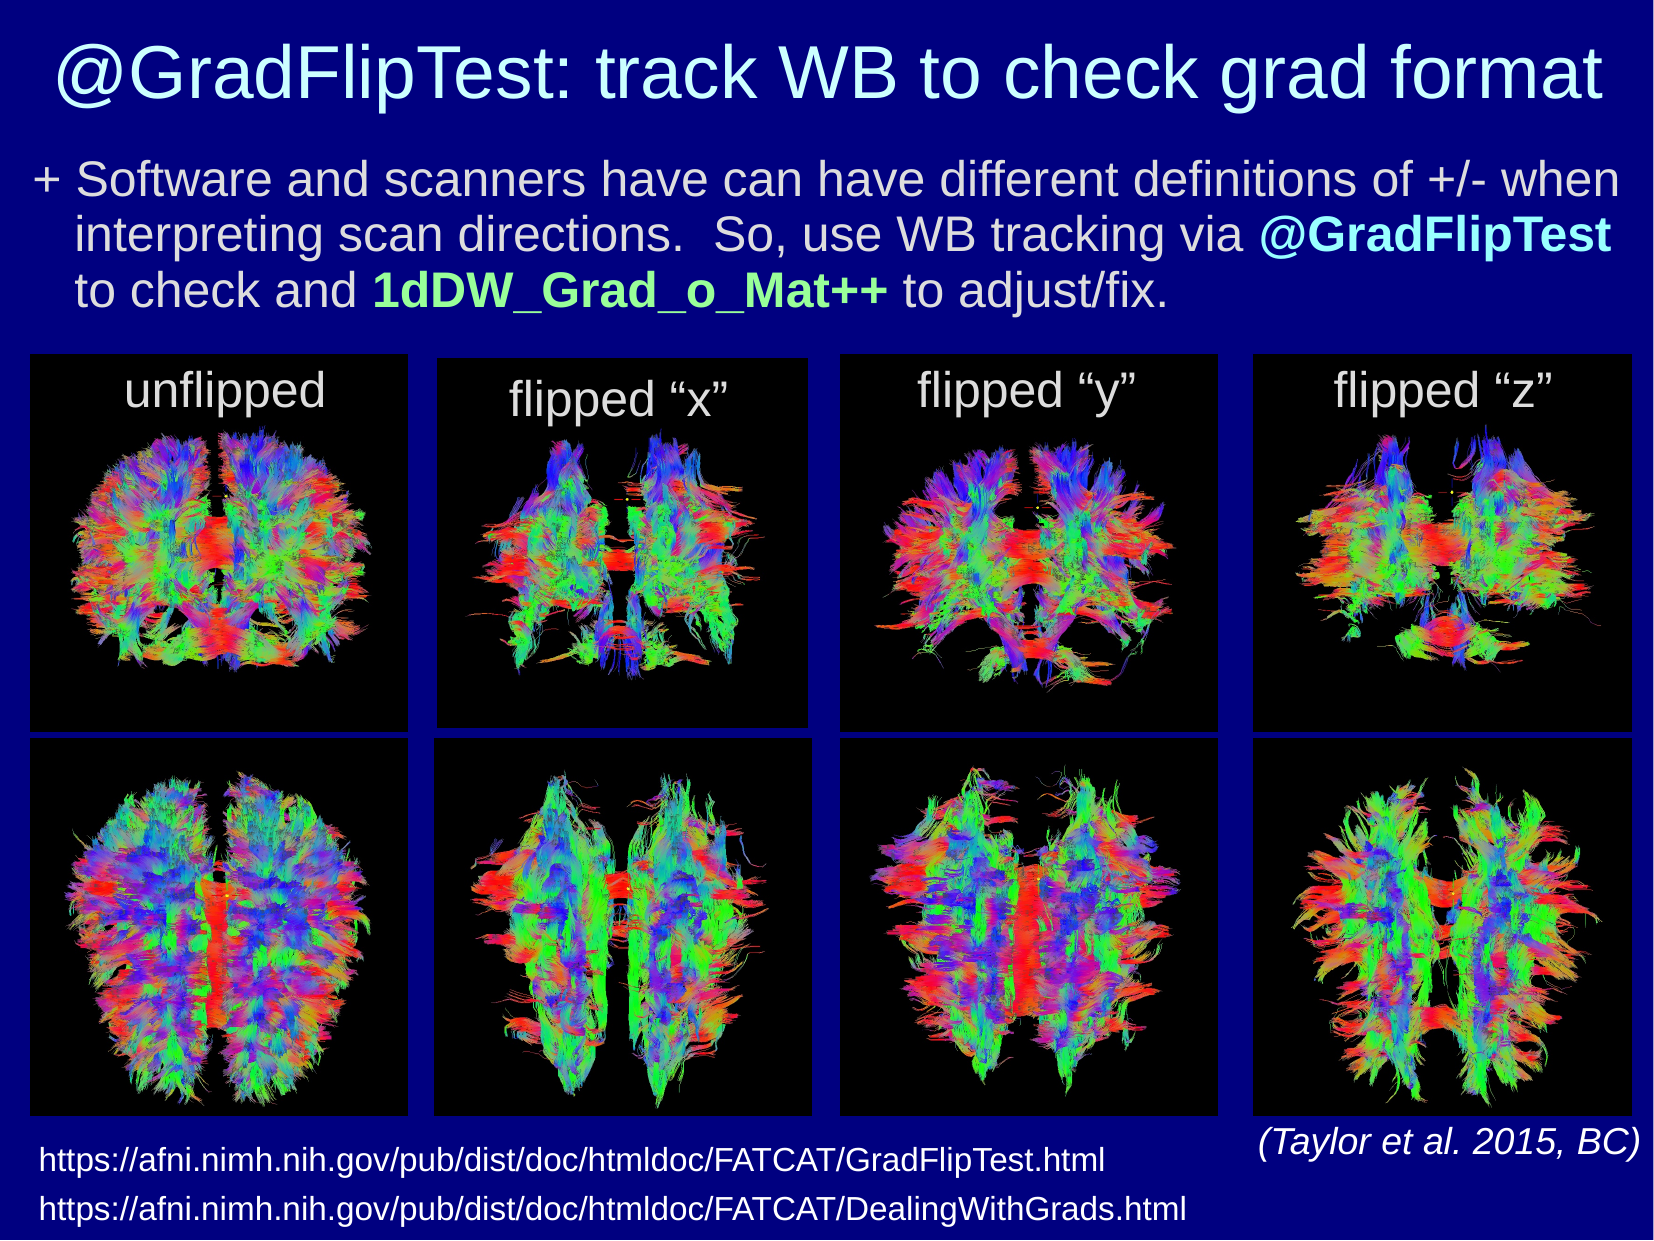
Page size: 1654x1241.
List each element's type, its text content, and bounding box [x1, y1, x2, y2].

text_box https://afni.nimh.nih.gov/pub/dist/doc/htmldoc/FATCAT/DealingWithGrads.html [23, 1183, 1226, 1241]
text_box unflipped [109, 354, 349, 431]
text_box + Software and scanners have can have different definitions of +/- when interpreting scan directions. So, use WB tracking via @GradFlipTest to check and 1dDW_Grad_o_Mat++ to adjust/fix. [17, 143, 1637, 326]
text_box (Taylor et al. 2015, BC) [1243, 1113, 1654, 1171]
picture [437, 358, 808, 729]
picture [30, 354, 408, 732]
picture [1253, 354, 1632, 732]
picture [434, 738, 812, 1116]
picture [1253, 738, 1632, 1113]
text_box flipped “y” [902, 355, 1152, 432]
picture [840, 738, 1218, 1116]
picture [30, 738, 408, 1116]
picture [840, 354, 1218, 732]
text_box flipped “x” [494, 364, 744, 440]
text_box https://afni.nimh.nih.gov/pub/dist/doc/htmldoc/FATCAT/GradFlipTest.html [23, 1133, 1255, 1191]
title @GradFlipTest: track WB to check grad format [35, 19, 1622, 127]
text_box flipped “z” [1318, 355, 1568, 432]
